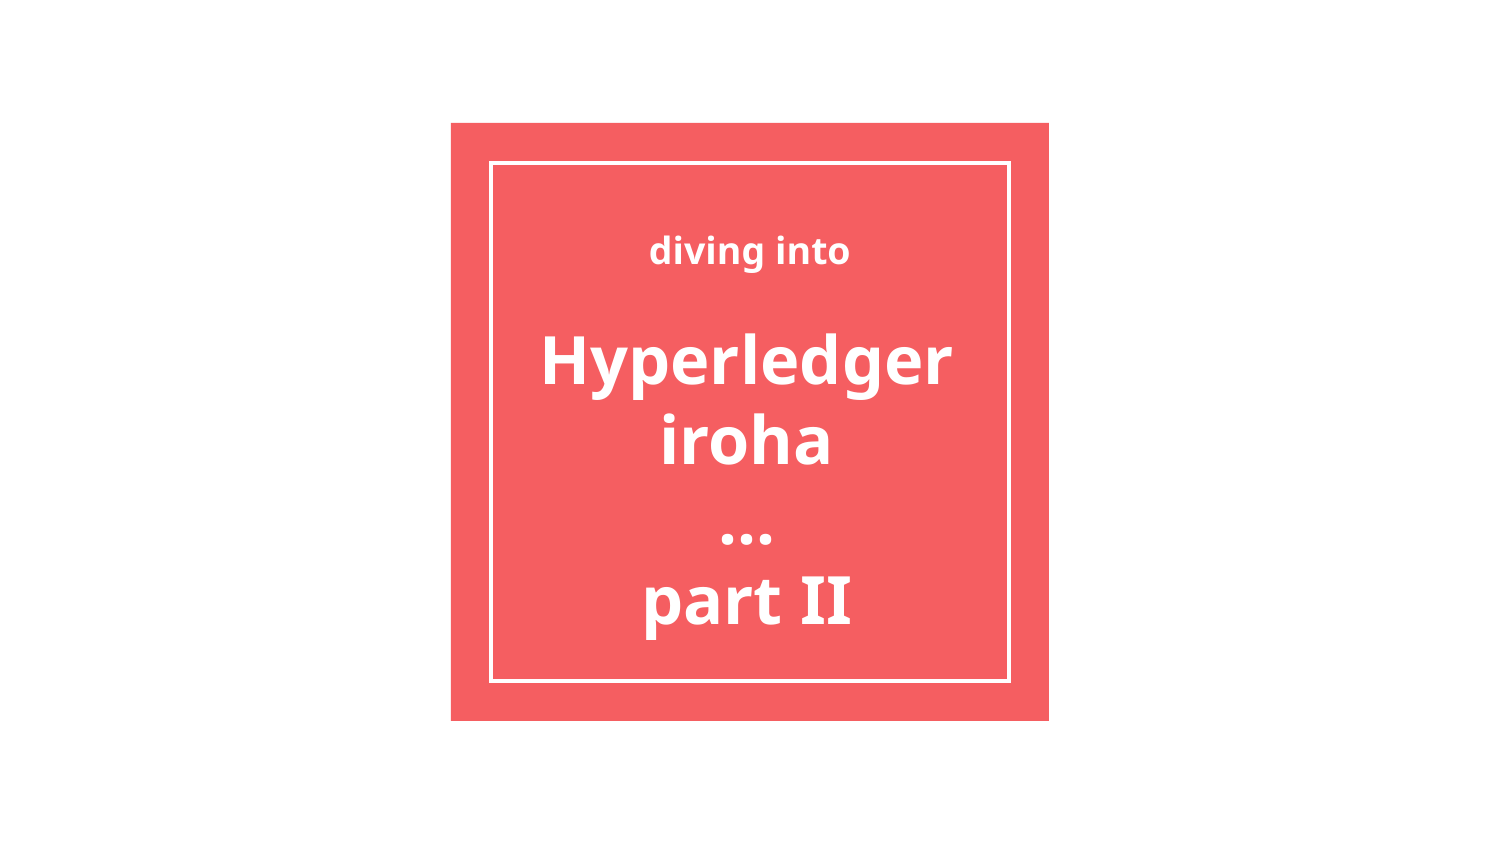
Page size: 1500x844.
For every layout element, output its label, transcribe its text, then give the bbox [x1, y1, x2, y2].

subtitle diving into [507, 211, 993, 327]
title Hyperledger iroha ... part II [504, 347, 989, 608]
